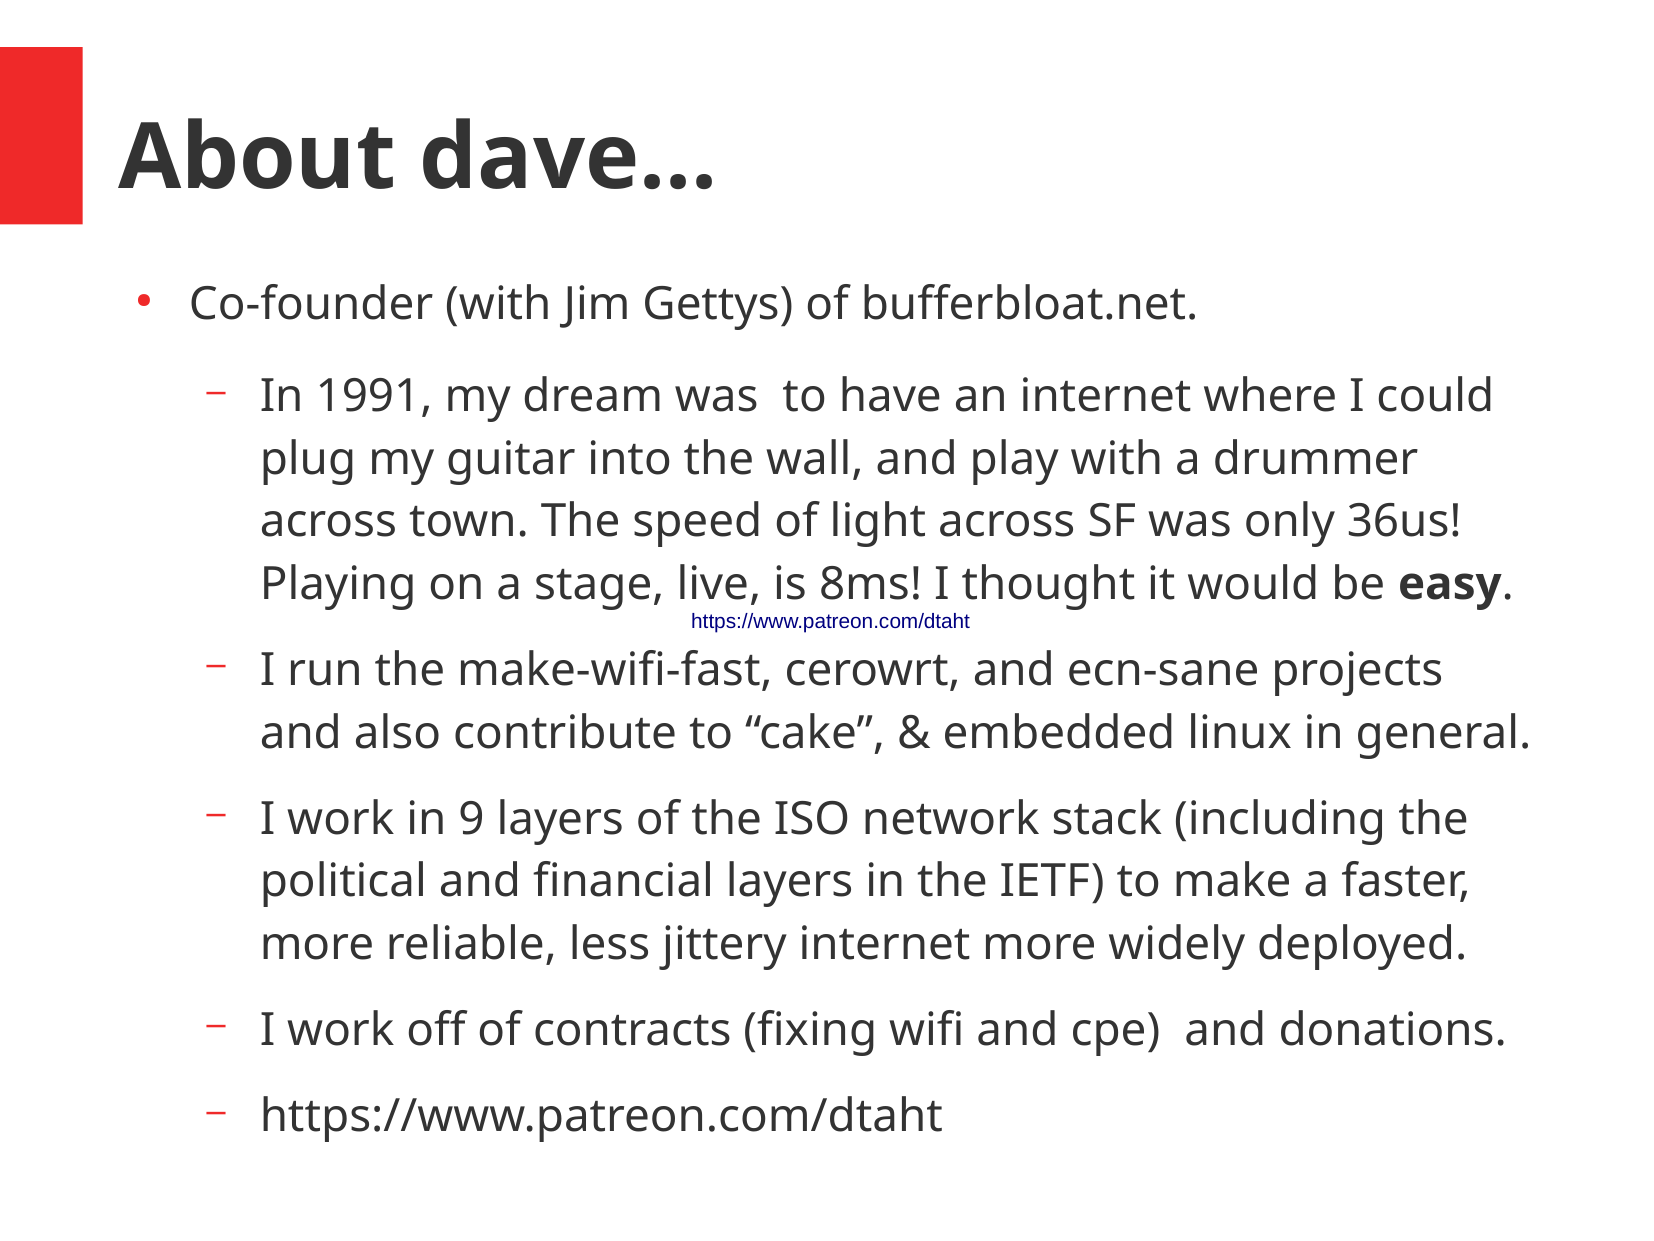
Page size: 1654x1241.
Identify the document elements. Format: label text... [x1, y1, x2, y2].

list Co-founder (with Jim Gettys) of bufferbloat.net. In 1991, my dream was to have an internet where I could plug my guitar into the wall, and play with a drummer across town. The speed of light across SF was only 36us! Playing on a stage, live, is 8ms! I thought it would be easy. I run the make-wifi-fast, cerowrt, and ecn-sane projects and also contribute to “cake”, & embedded linux in general. I work in 9 layers of the ISO network stack (including the political and financial layers in the IETF) to make a faster, more reliable, less jittery internet more widely deployed. I work off of contracts (fixing wifi and cpe) and donations. https://www.patreon.com/dtaht [118, 270, 1536, 991]
text_box https://www.patreon.com/dtaht [676, 602, 985, 641]
title About dave... [118, 49, 1571, 257]
